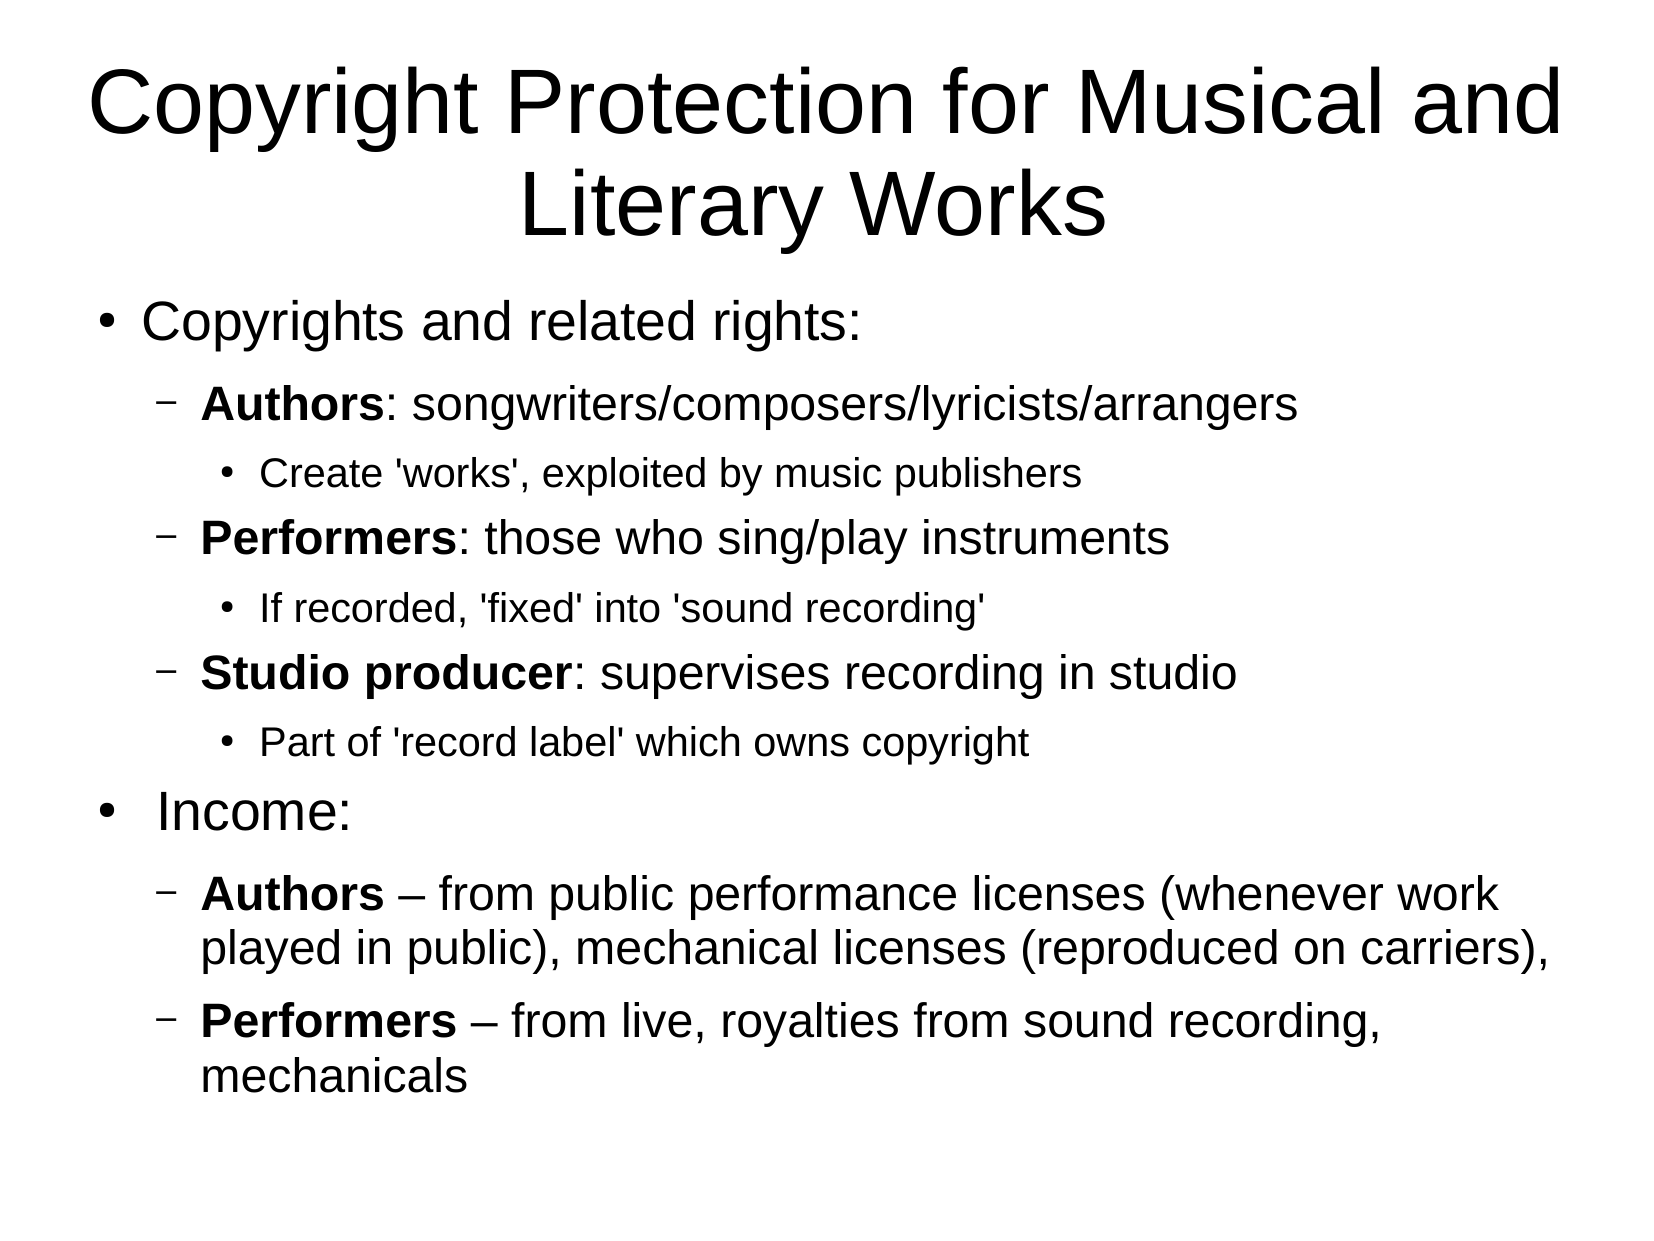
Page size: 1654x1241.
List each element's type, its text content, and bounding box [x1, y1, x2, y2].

title Copyright Protection for Musical and Literary Works [82, 49, 1571, 257]
list Copyrights and related rights: Authors: songwriters/composers/lyricists/arrangers Create 'works', exploited by music publishers Performers: those who sing/play instruments If recorded, 'fixed' into 'sound recording' Studio producer: supervises recording in studio Part of 'record label' which owns copyright Income: Authors – from public performance licenses (whenever work played in public), mechanical licenses (reproduced on carriers), Performers – from live, royalties from sound recording, mechanicals [82, 290, 1571, 1141]
